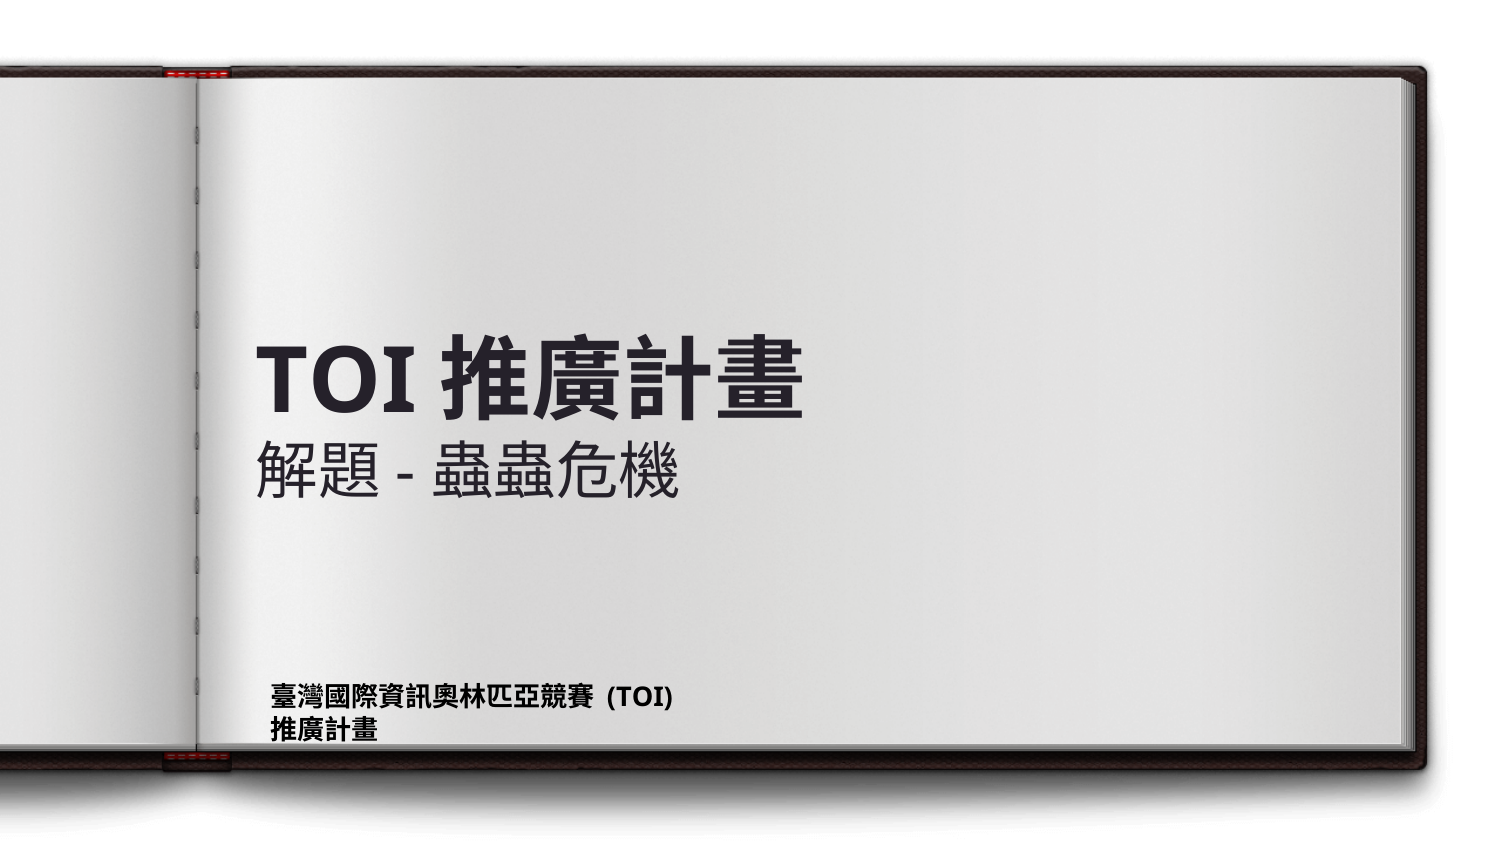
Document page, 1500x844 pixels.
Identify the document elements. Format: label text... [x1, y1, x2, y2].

text_box TOI推廣計畫 解題-蟲蟲危機 [240, 262, 894, 565]
